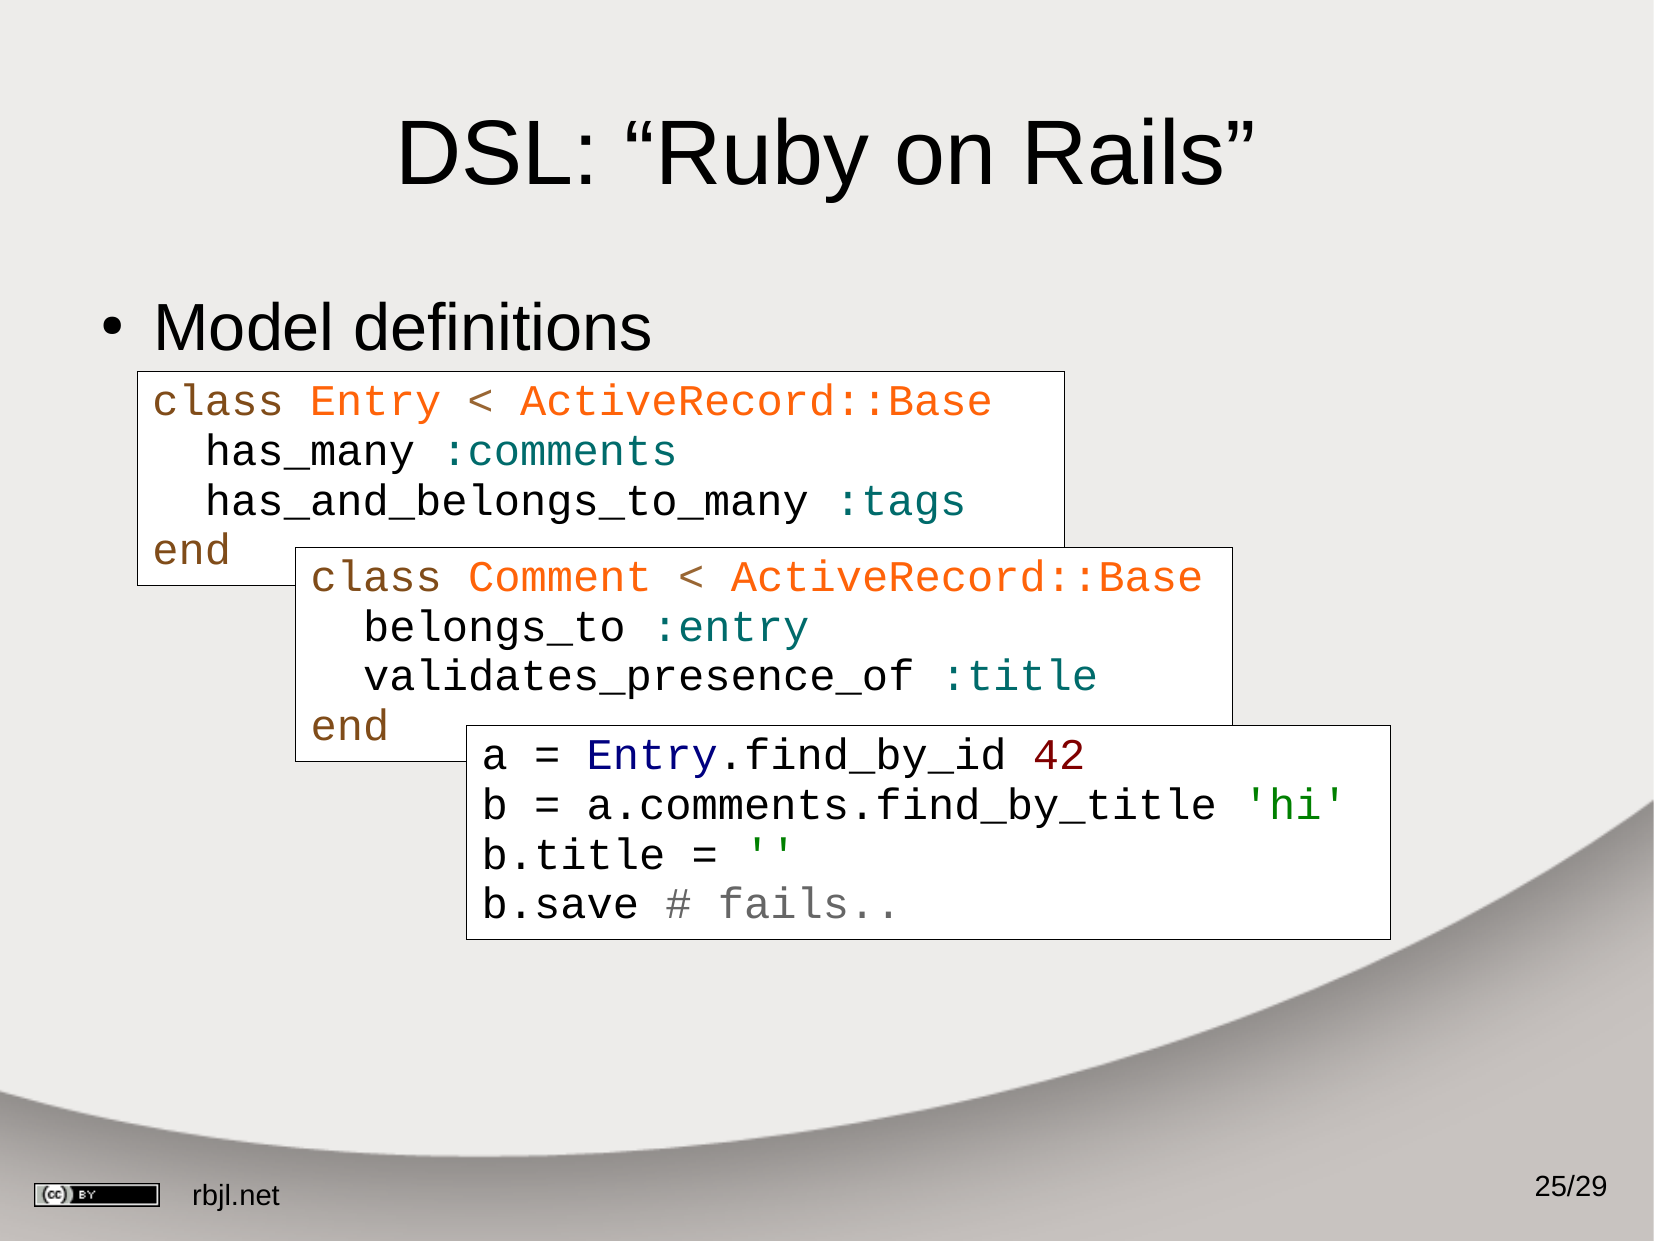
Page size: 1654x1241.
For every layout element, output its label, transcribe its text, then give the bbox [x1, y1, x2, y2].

list Model definitions [82, 290, 1571, 1109]
picture [0, 0, 1654, 1241]
text_box class Entry < ActiveRecord::Base has_many :comments has_and_belongs_to_many :tags end [137, 371, 1065, 586]
text_box a = Entry.find_by_id 42 b = a.comments.find_by_title 'hi' b.title = '' b.save # fails.. [466, 725, 1391, 940]
text_box class Comment < ActiveRecord::Base belongs_to :entry validates_presence_of :title end [295, 547, 1233, 762]
title DSL: “Ruby on Rails” [82, 49, 1571, 257]
